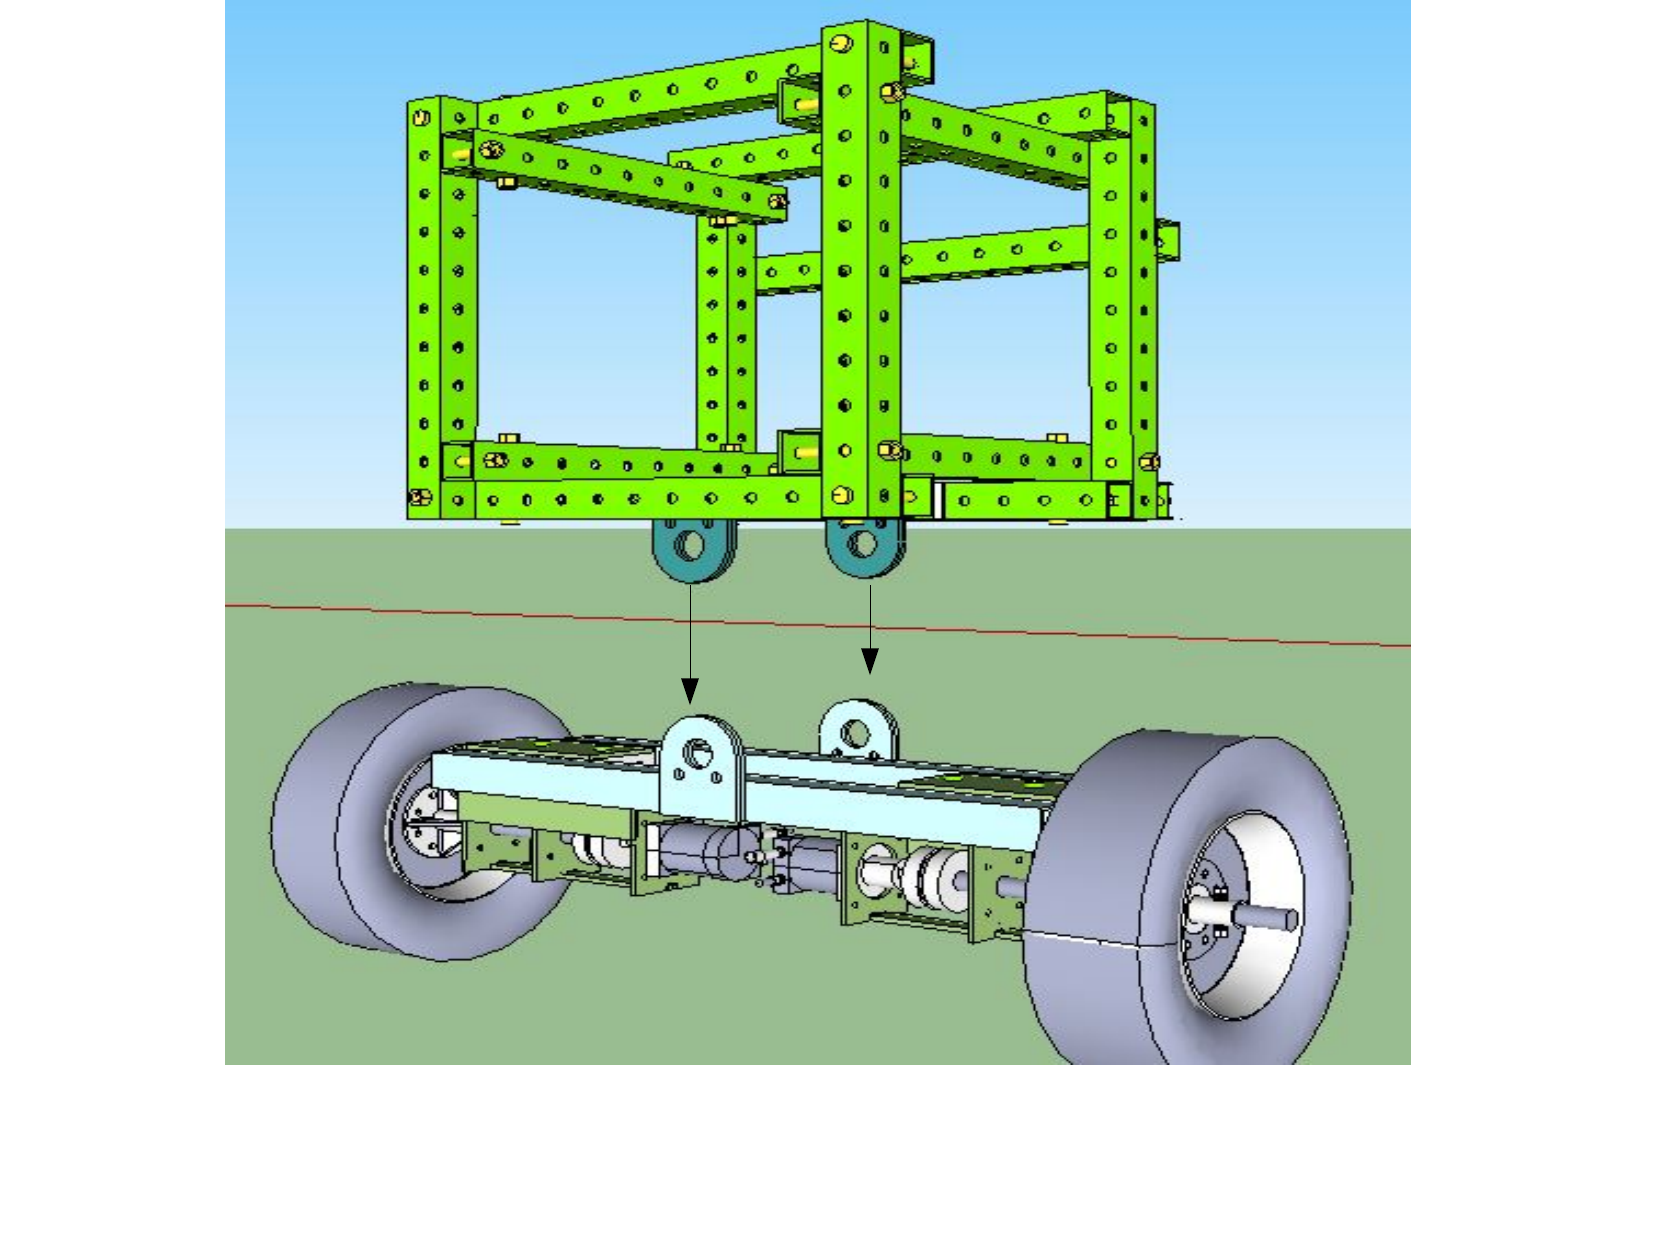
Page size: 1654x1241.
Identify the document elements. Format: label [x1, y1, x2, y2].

picture [225, 0, 1411, 1066]
